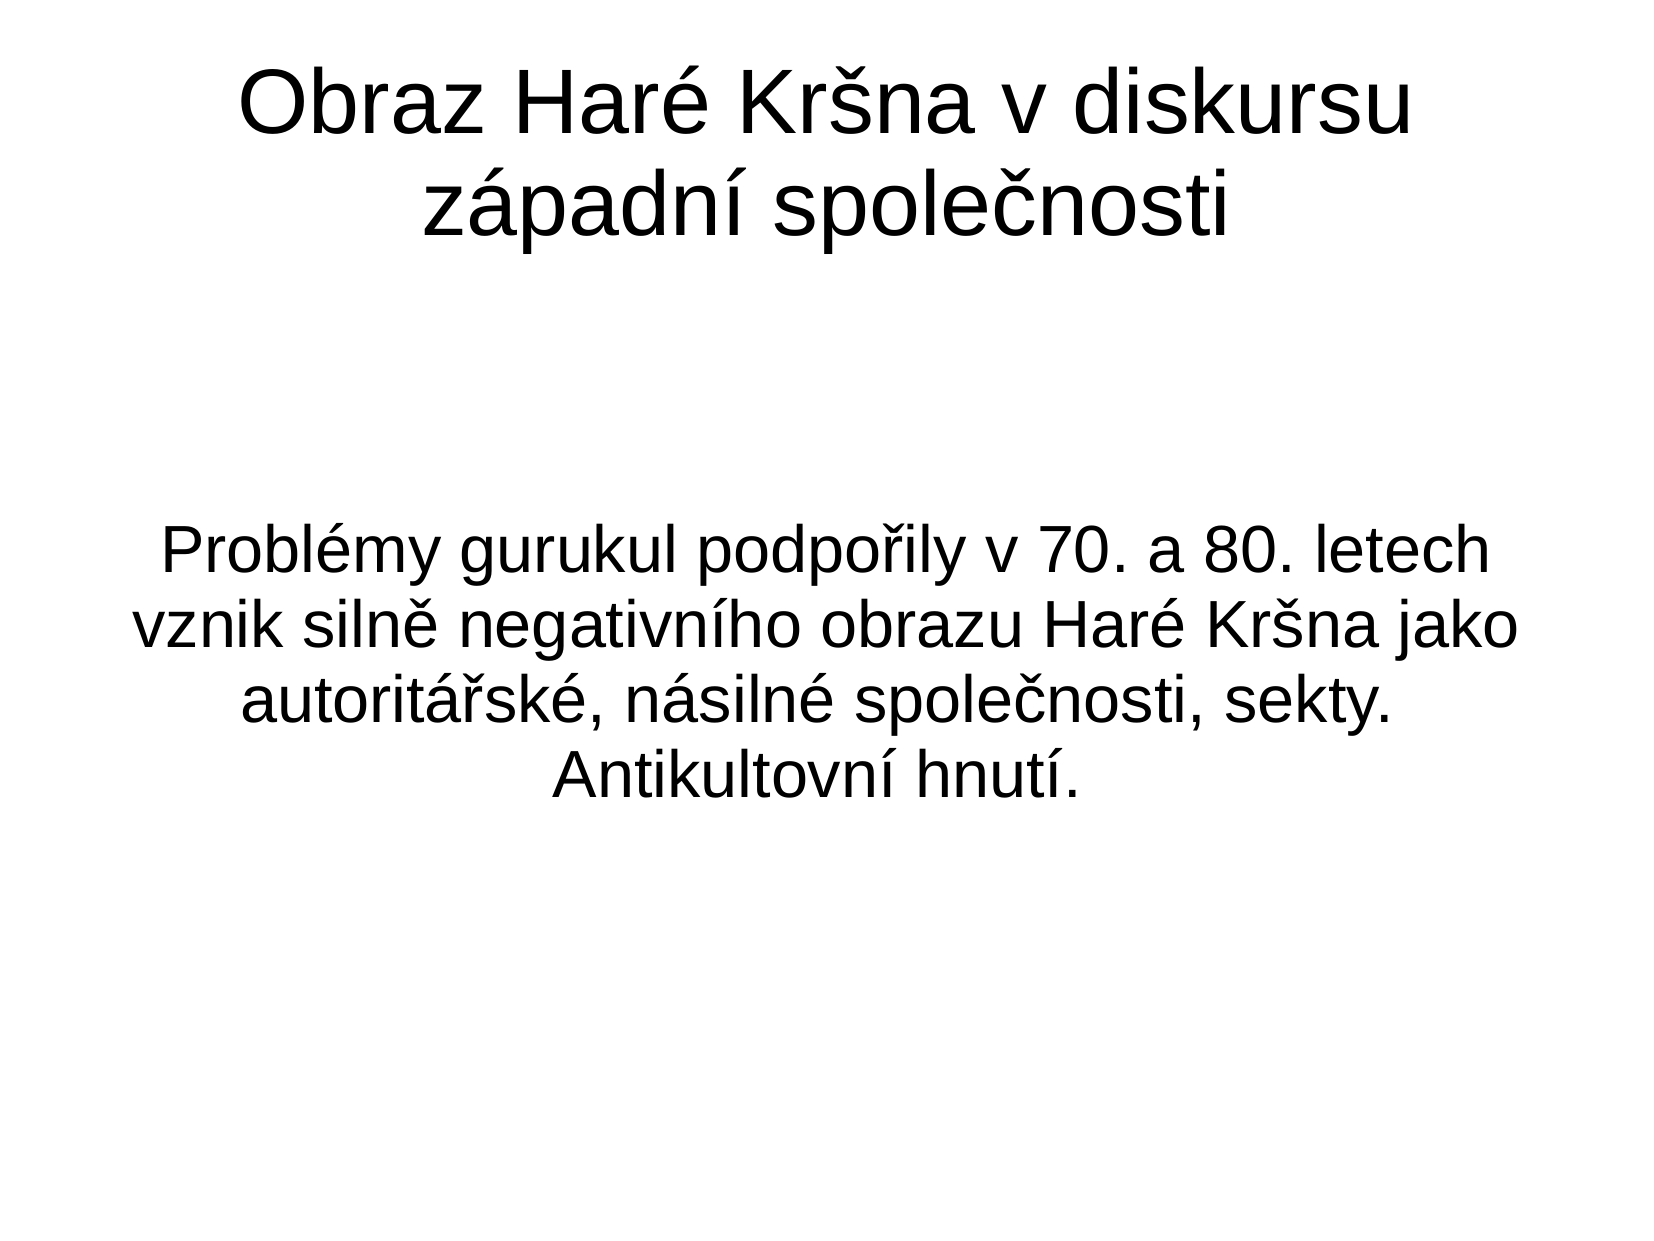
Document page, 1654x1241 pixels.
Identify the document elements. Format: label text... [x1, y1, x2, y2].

subtitle Problémy gurukul podpořily v 70. a 80. letech vznik silně negativního obrazu Haré Kršna jako autoritářské, násilné společnosti, sekty. Antikultovní hnutí. [82, 290, 1571, 1109]
title Obraz Haré Kršna v diskursu západní společnosti [82, 49, 1571, 257]
